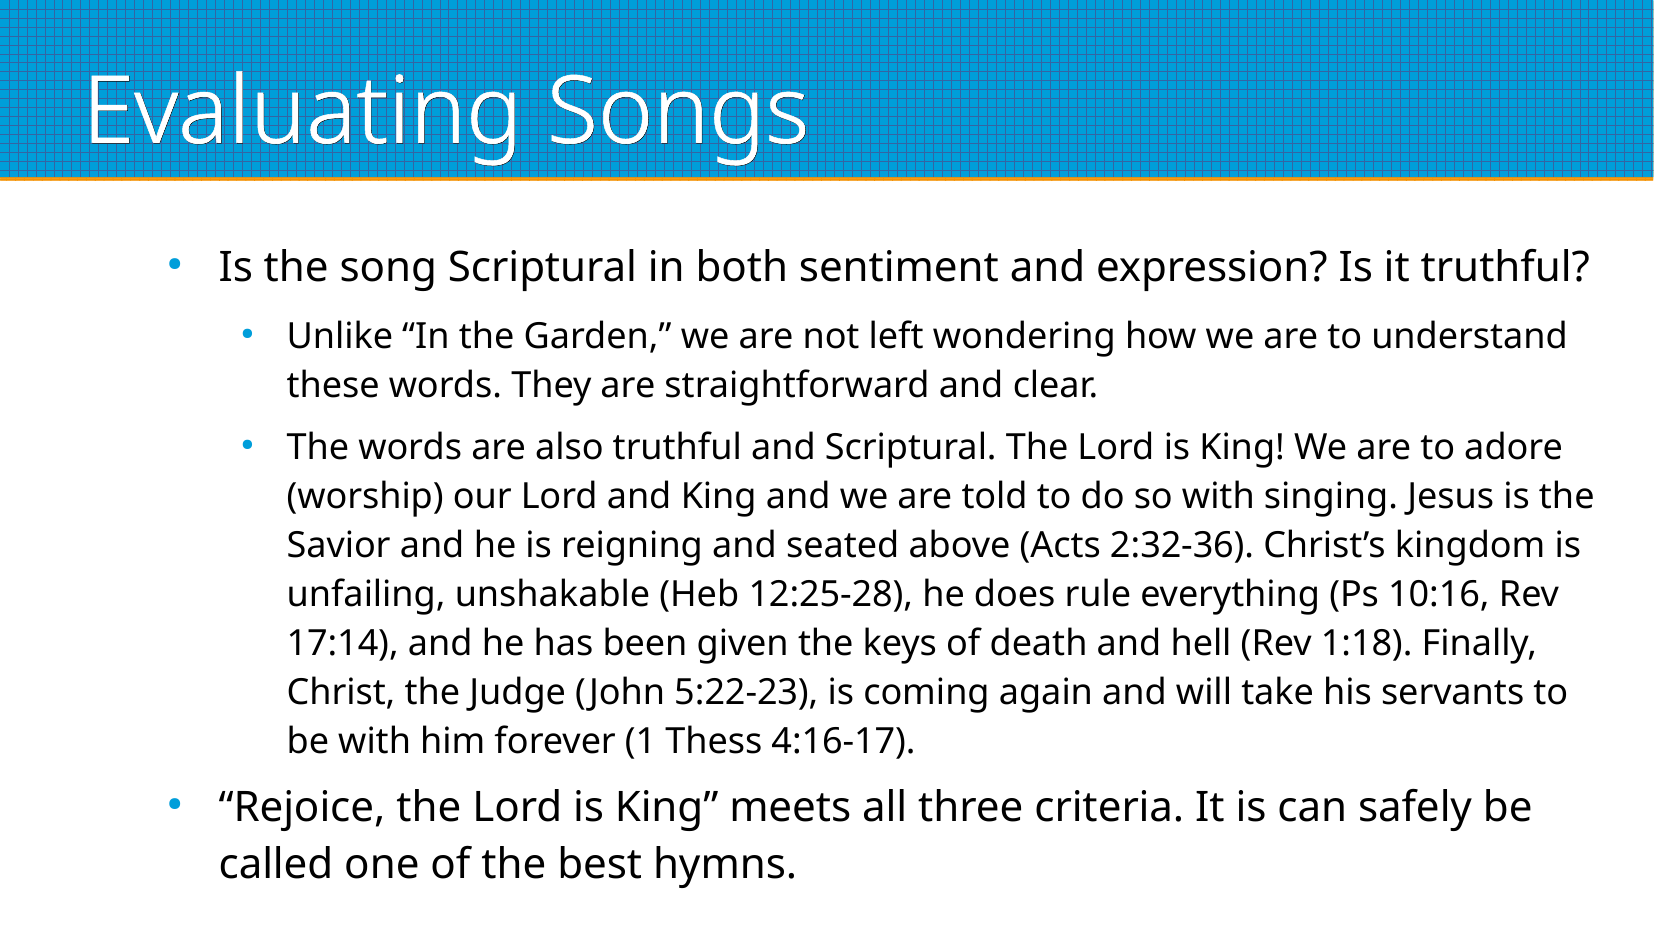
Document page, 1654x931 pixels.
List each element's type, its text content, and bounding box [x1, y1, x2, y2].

title Evaluating Songs [82, 14, 1571, 171]
list Is the song Scriptural in both sentiment and expression? Is it truthful? Unlike “In the Garden,” we are not left wondering how we are to understand these words. They are straightforward and clear. The words are also truthful and Scriptural. The Lord is King! We are to adore (worship) our Lord and King and we are told to do so with singing. Jesus is the Savior and he is reigning and seated above (Acts 2:32-36). Christ’s kingdom is unfailing, unshakable (Heb 12:25-28), he does rule everything (Ps 10:16, Rev 17:14), and he has been given the keys of death and hell (Rev 1:18). Finally, Christ, the Judge (John 5:22-23), is coming again and will take his servants to be with him forever (1 Thess 4:16-17). “Rejoice, the Lord is King” meets all three criteria. It is can safely be called one of the best hymns. [82, 236, 1613, 901]
